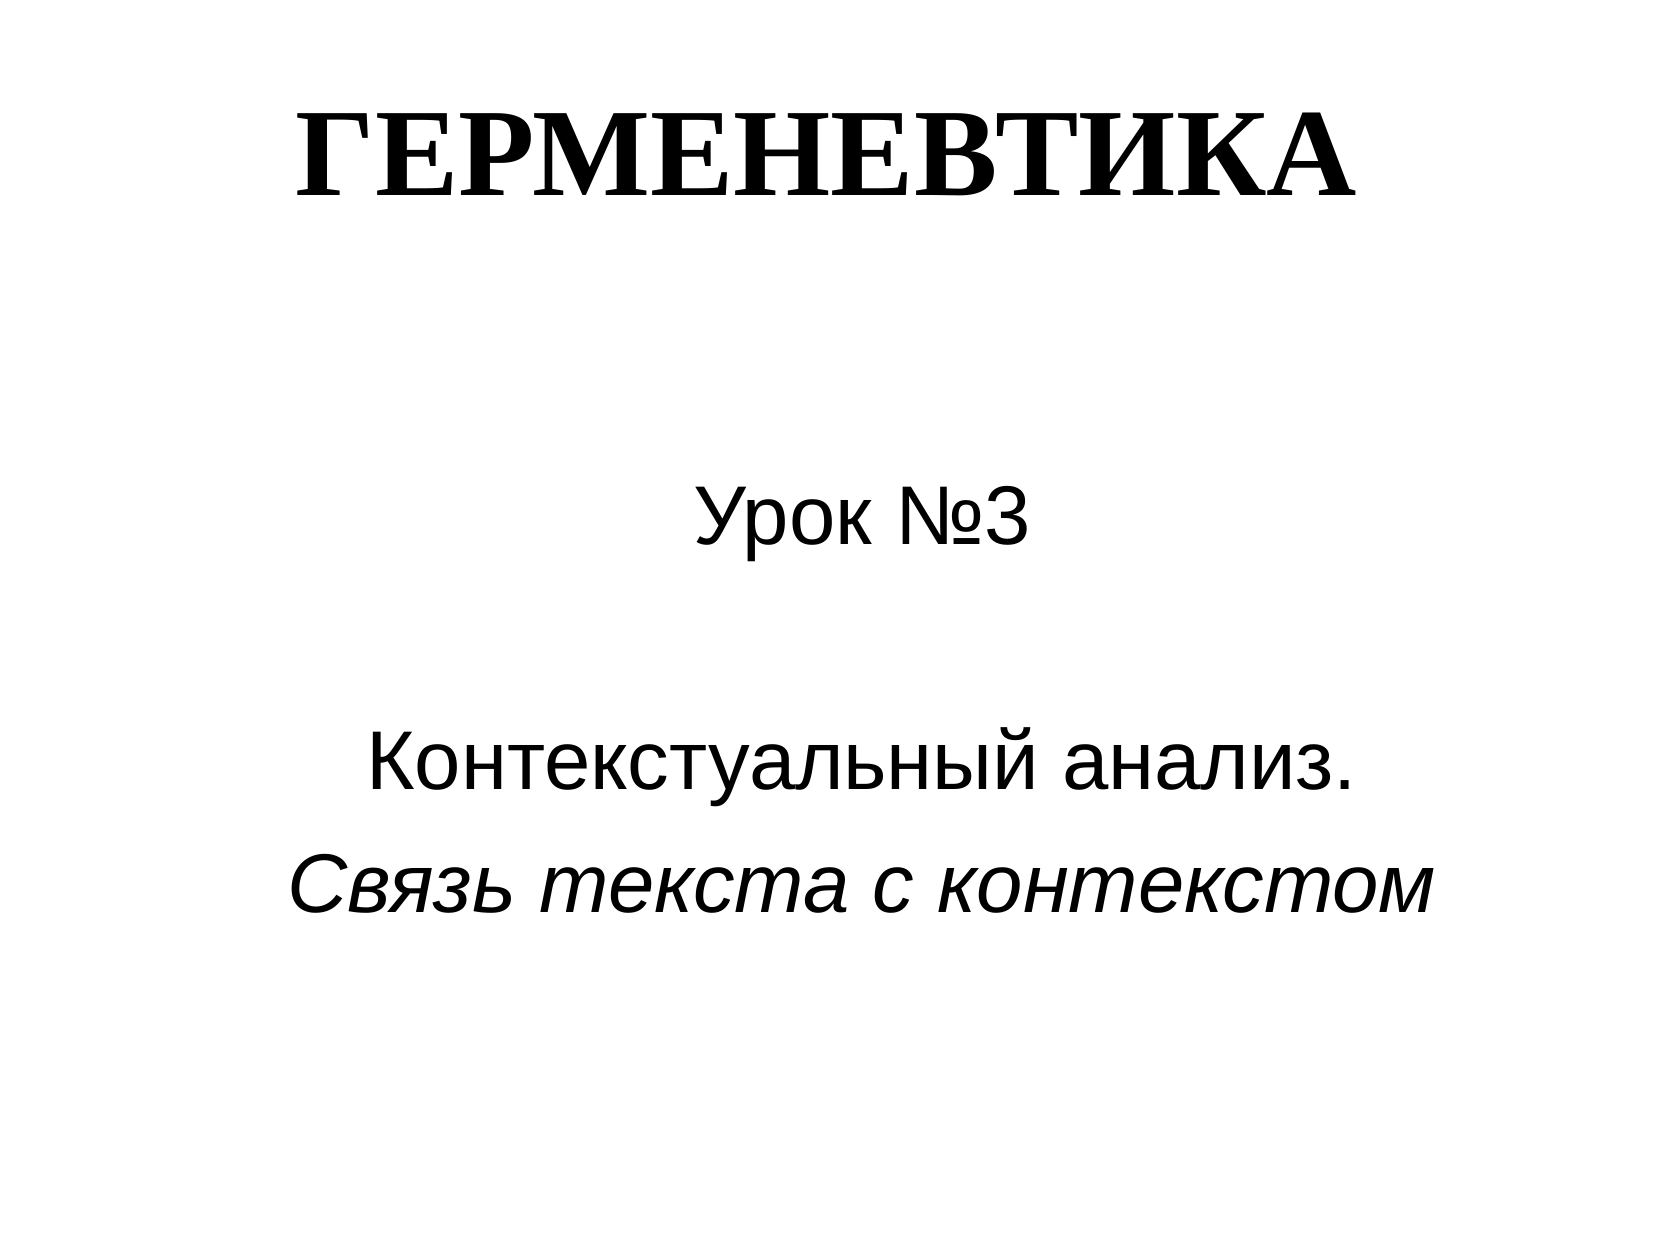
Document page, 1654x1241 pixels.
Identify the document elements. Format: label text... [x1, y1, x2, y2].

title ГЕРМЕНЕВТИКА [82, 49, 1571, 257]
list Урок №3 Контекстуальный анализ. Связь текста с контекстом [82, 290, 1571, 1109]
